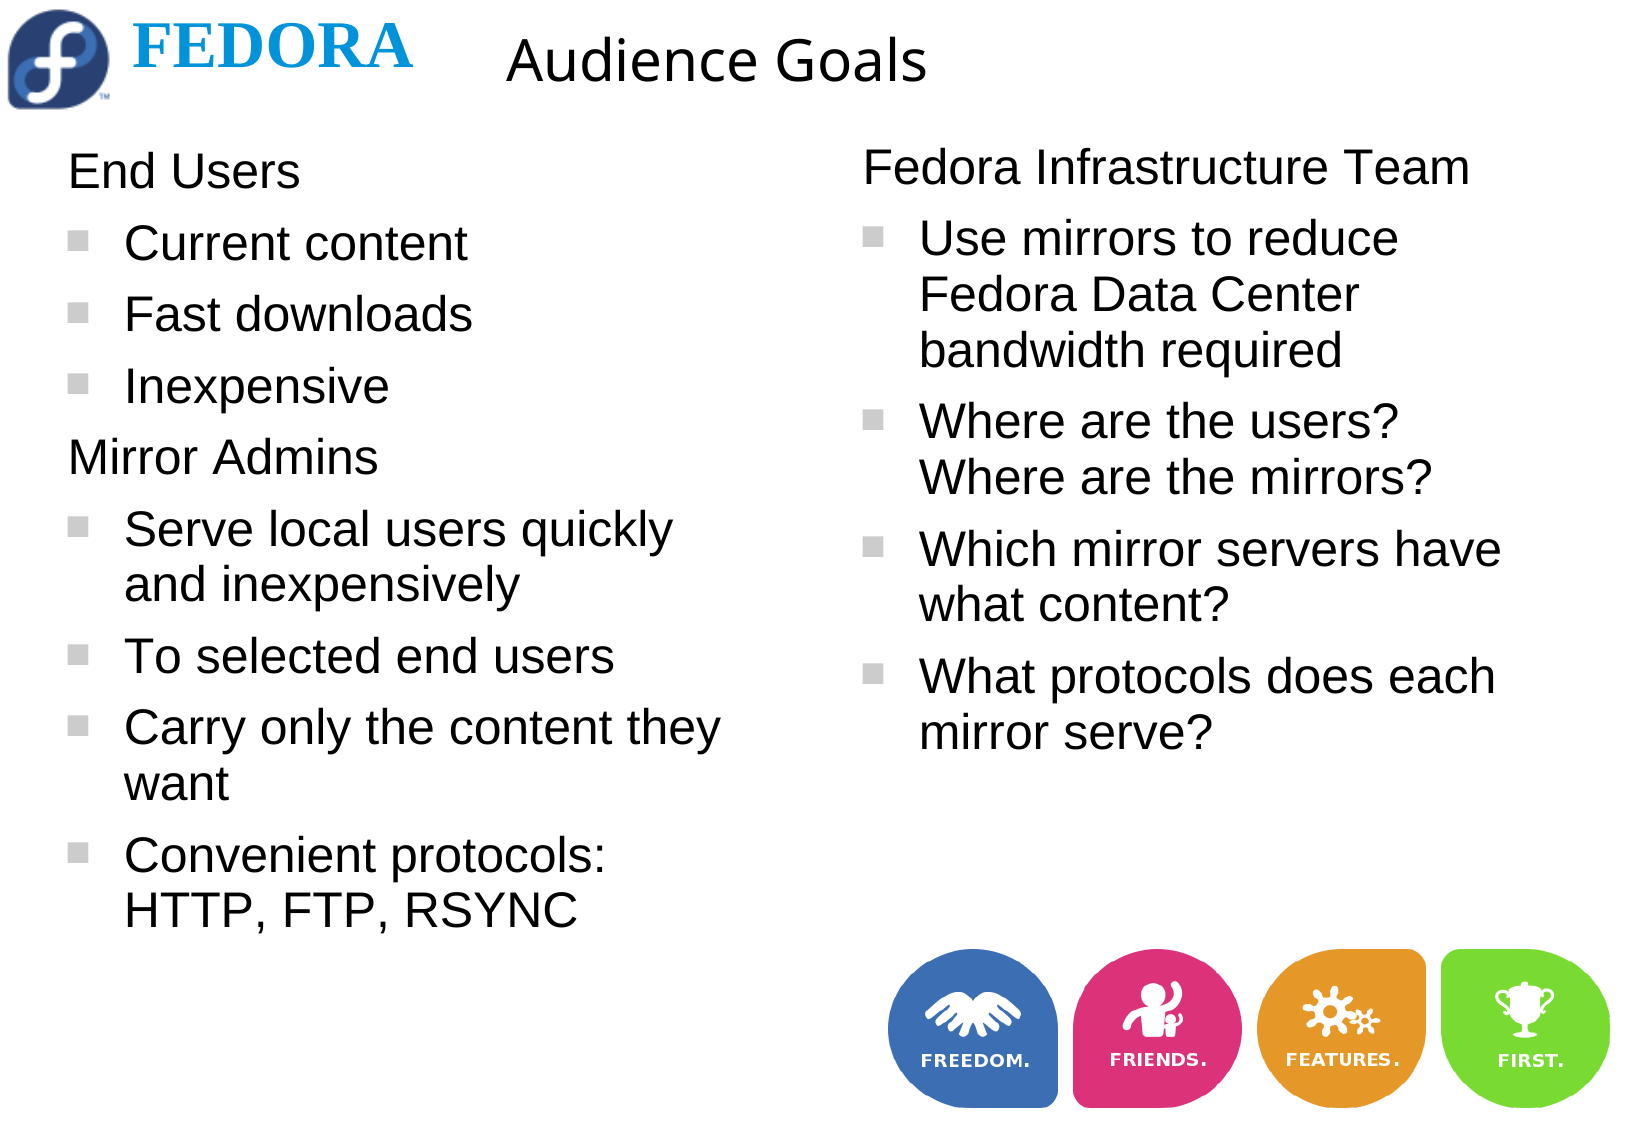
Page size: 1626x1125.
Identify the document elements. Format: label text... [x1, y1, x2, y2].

list End Users Current content Fast downloads Inexpensive Mirror Admins Serve local users quickly and inexpensively To selected end users Carry only the content they want Convenient protocols: HTTP, FTP, RSYNC [67, 143, 751, 968]
picture [888, 949, 1610, 1108]
list Fedora Infrastructure Team Use mirrors to reduce Fedora Data Center bandwidth required Where are the users? Where are the mirrors? Which mirror servers have what content? What protocols does each mirror serve? [862, 139, 1545, 949]
picture [5, 5, 113, 113]
title Audience Goals [506, 5, 1626, 113]
